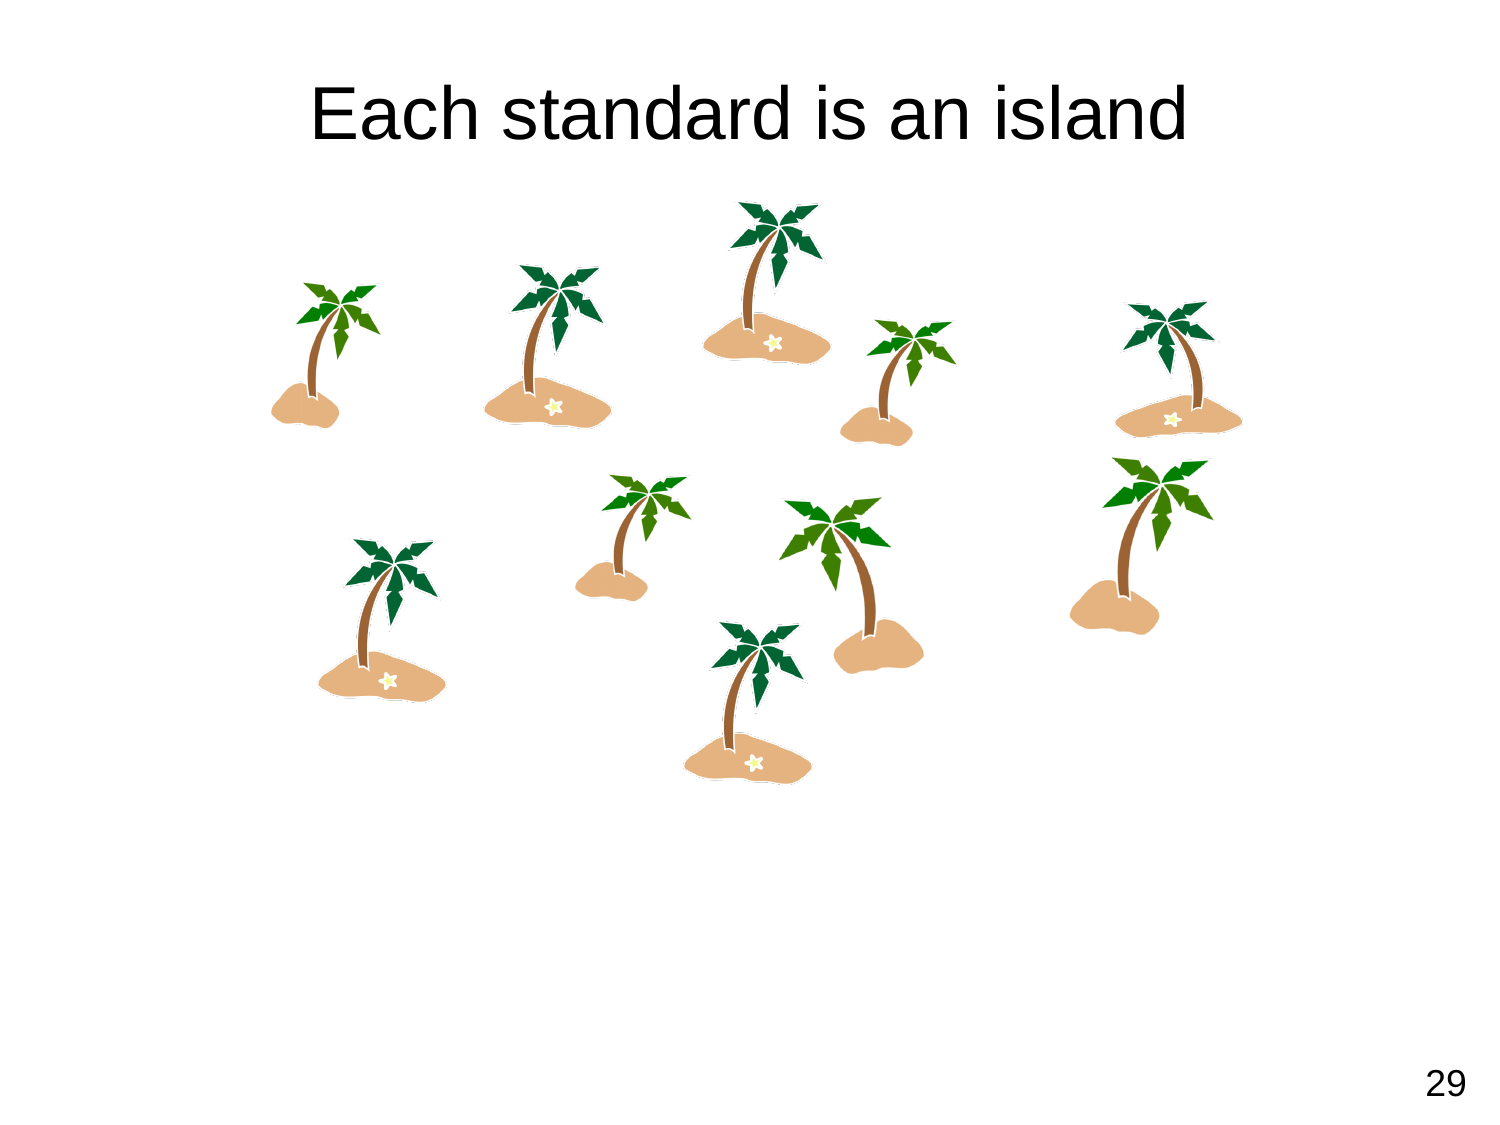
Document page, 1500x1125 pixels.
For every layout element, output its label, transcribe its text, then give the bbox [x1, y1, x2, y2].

picture [702, 200, 832, 366]
title Each standard is an island [75, 15, 1425, 204]
picture [1114, 300, 1243, 438]
picture [317, 537, 447, 703]
picture [270, 281, 383, 429]
picture [683, 495, 925, 785]
picture [1068, 455, 1217, 636]
picture [574, 473, 694, 602]
picture [839, 318, 959, 447]
picture [483, 263, 612, 429]
